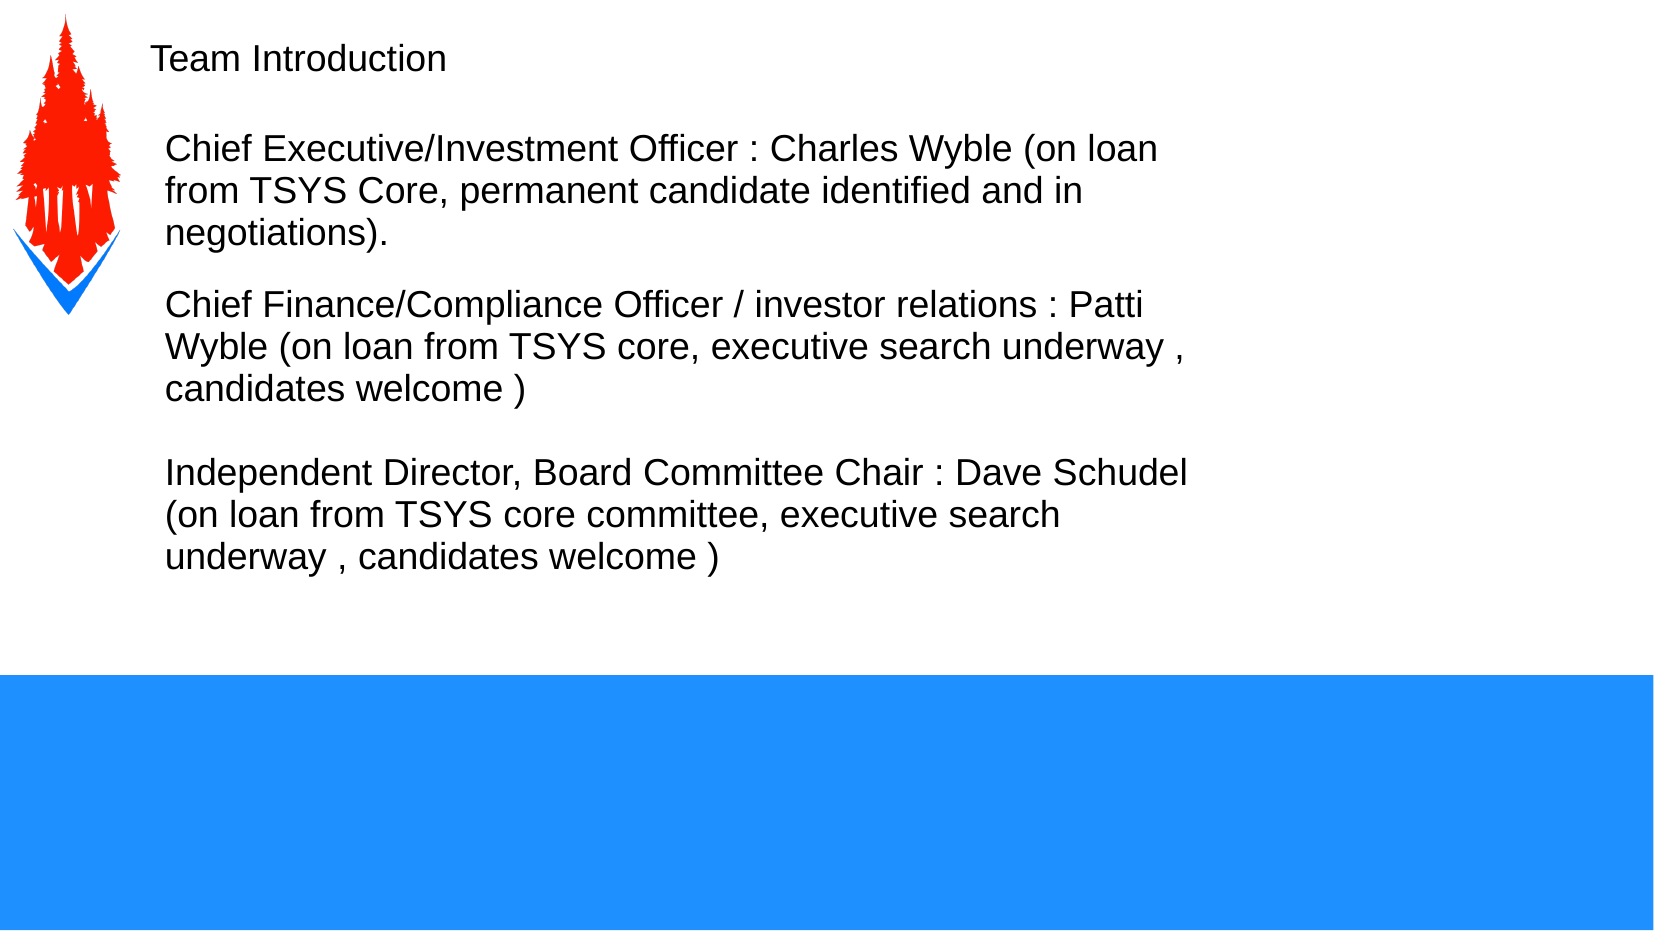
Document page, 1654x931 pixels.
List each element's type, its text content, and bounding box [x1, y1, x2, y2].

text_box Independent Director, Board Committee Chair : Dave Schudel (on loan from TSYS core committee, executive search underway , candidates welcome ) [150, 444, 1216, 586]
text_box Chief Executive/Investment Officer : Charles Wyble (on loan from TSYS Core, permanent candidate identified and in negotiations). [150, 120, 1216, 261]
picture [13, 14, 121, 316]
text_box [0, 675, 1654, 931]
text_box Team Introduction [135, 30, 1201, 91]
text_box Chief Finance/Compliance Officer / investor relations : Patti Wyble (on loan from TSYS core, executive search underway , candidates welcome ) [150, 276, 1216, 417]
